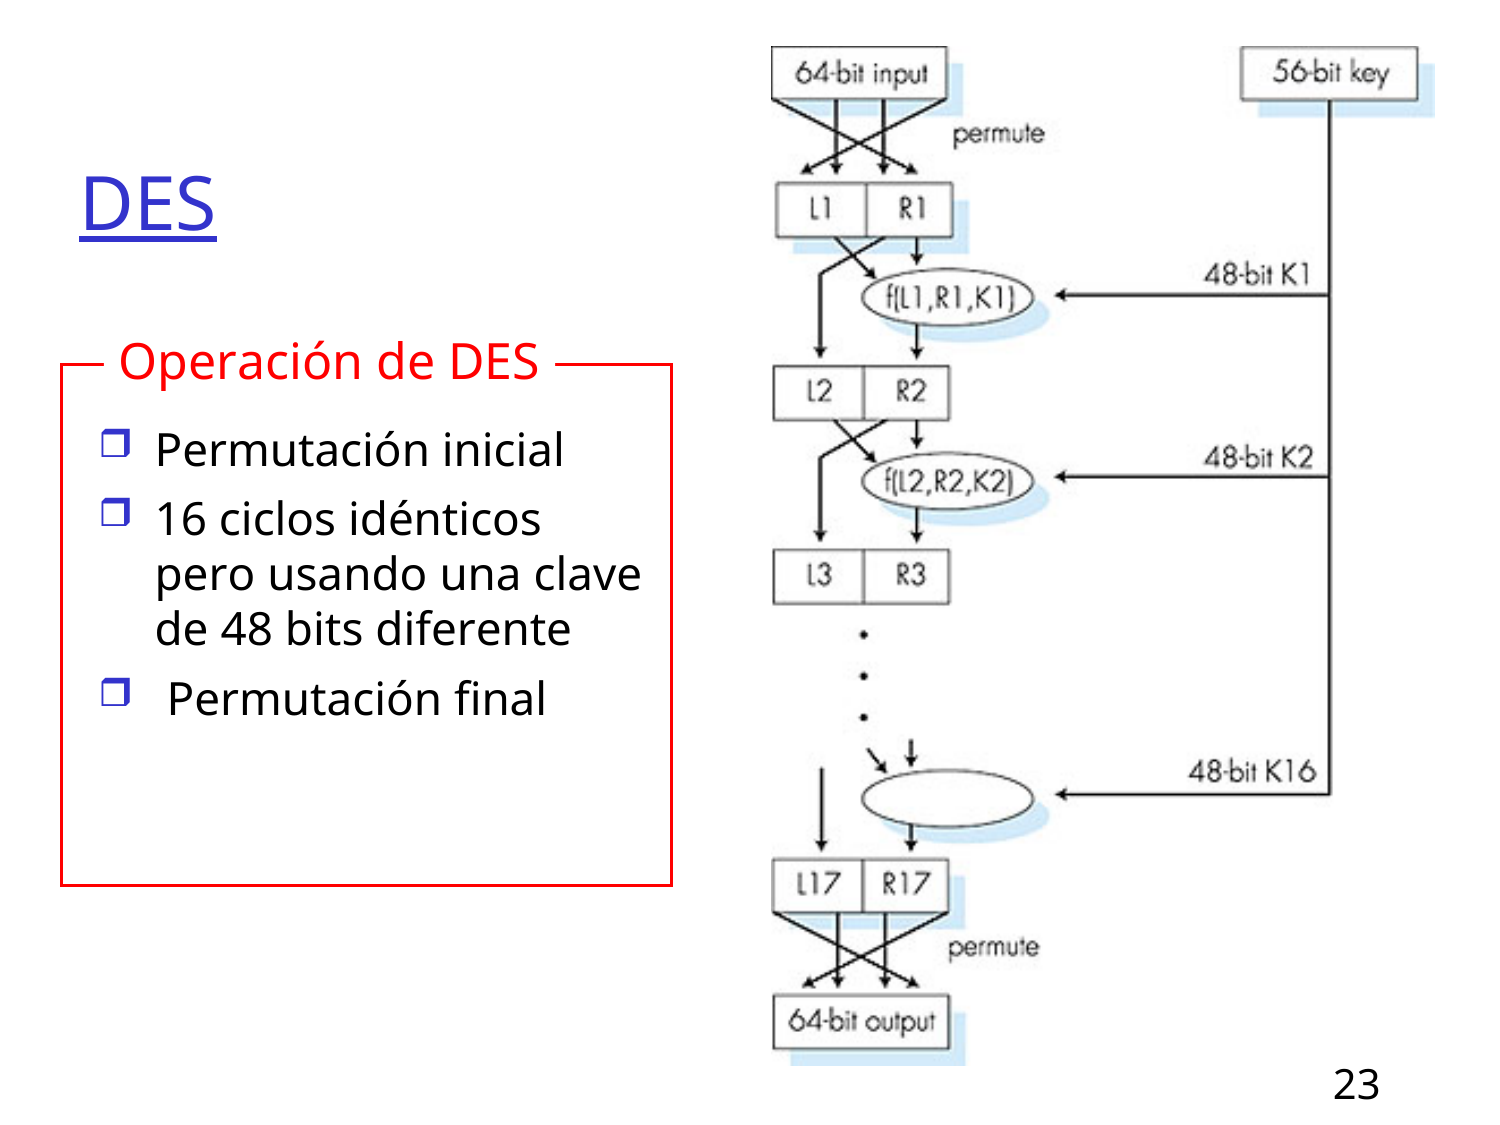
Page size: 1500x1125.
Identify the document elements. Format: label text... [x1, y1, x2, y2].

title DES [64, 106, 709, 295]
list Permutación inicial 16 ciclos idénticos pero usando una clave de 48 bits diferente Permutación final [83, 412, 663, 873]
text_box [61, 364, 672, 886]
text_box Operación de DES [103, 321, 556, 398]
picture [771, 46, 1435, 1066]
